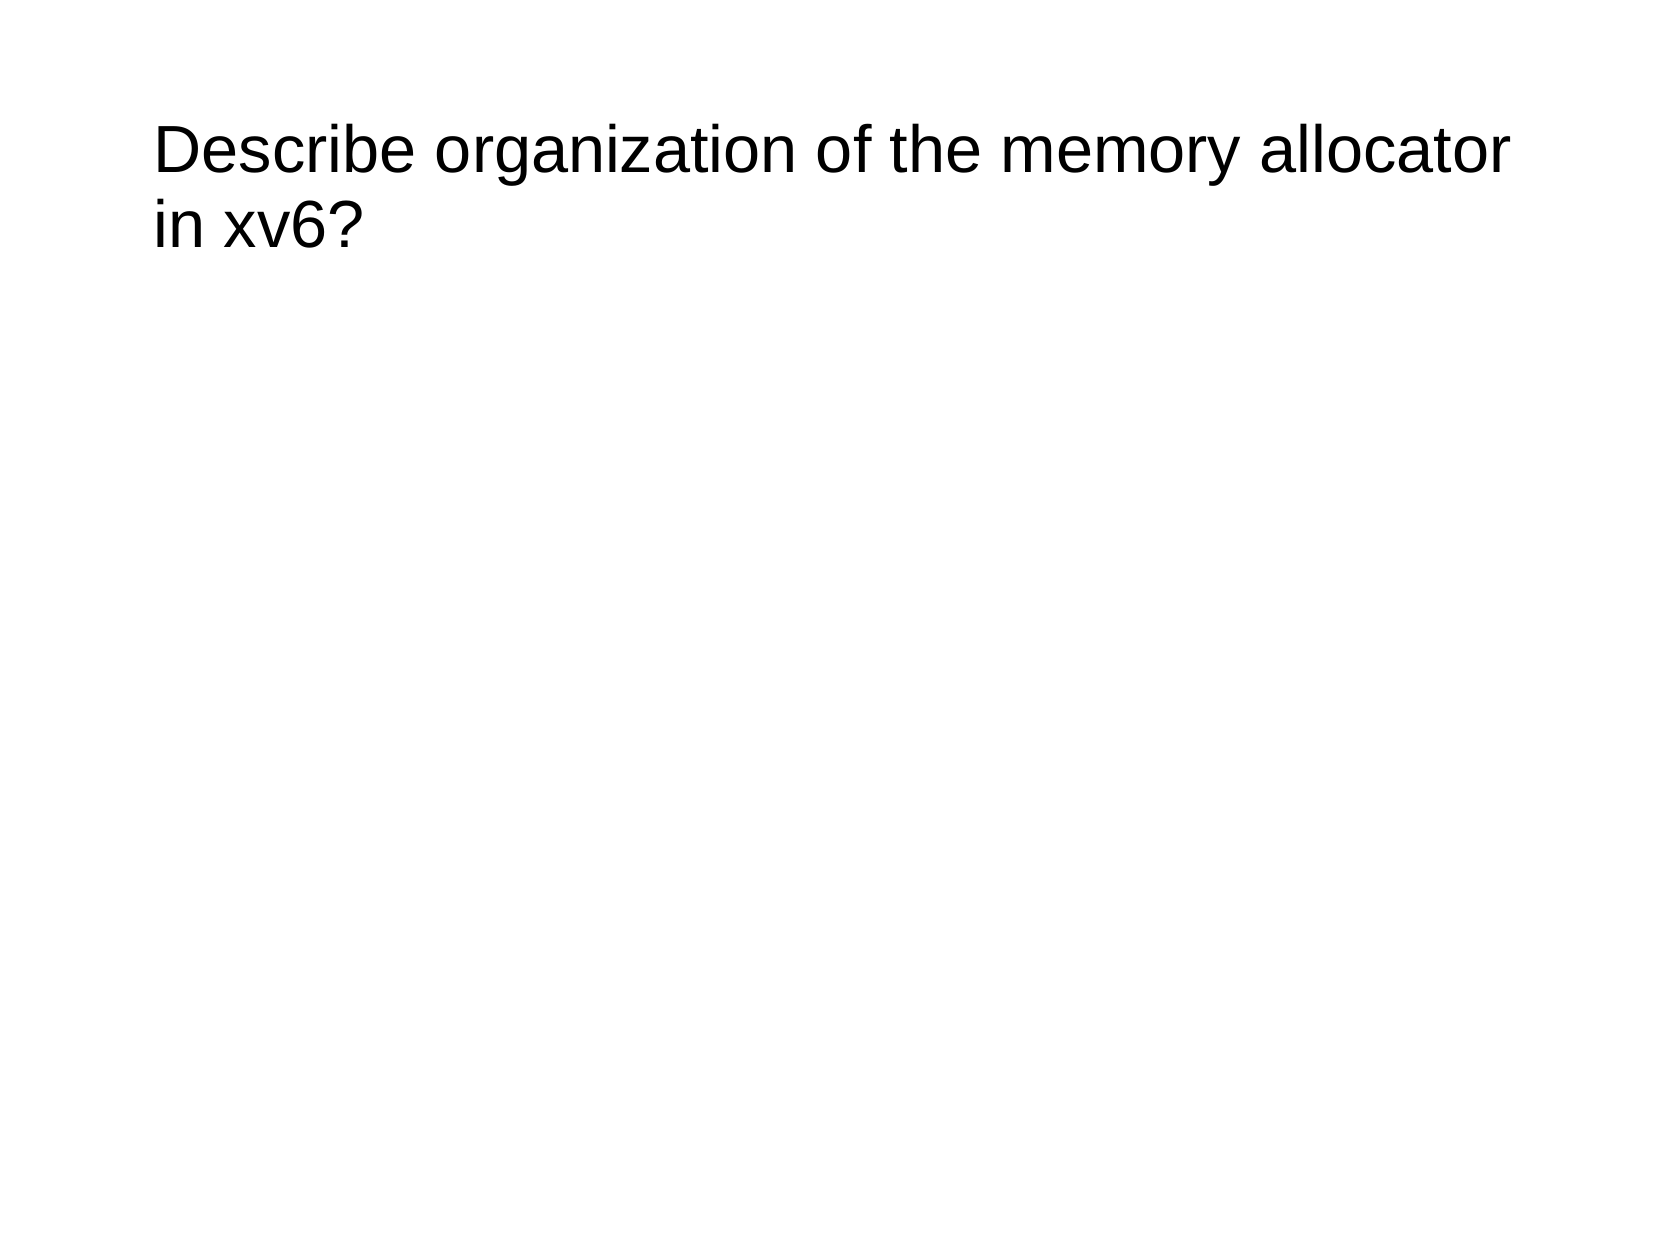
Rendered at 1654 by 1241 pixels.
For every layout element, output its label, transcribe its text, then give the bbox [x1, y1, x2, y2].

list Describe organization of the memory allocator in xv6? [82, 112, 1571, 1010]
